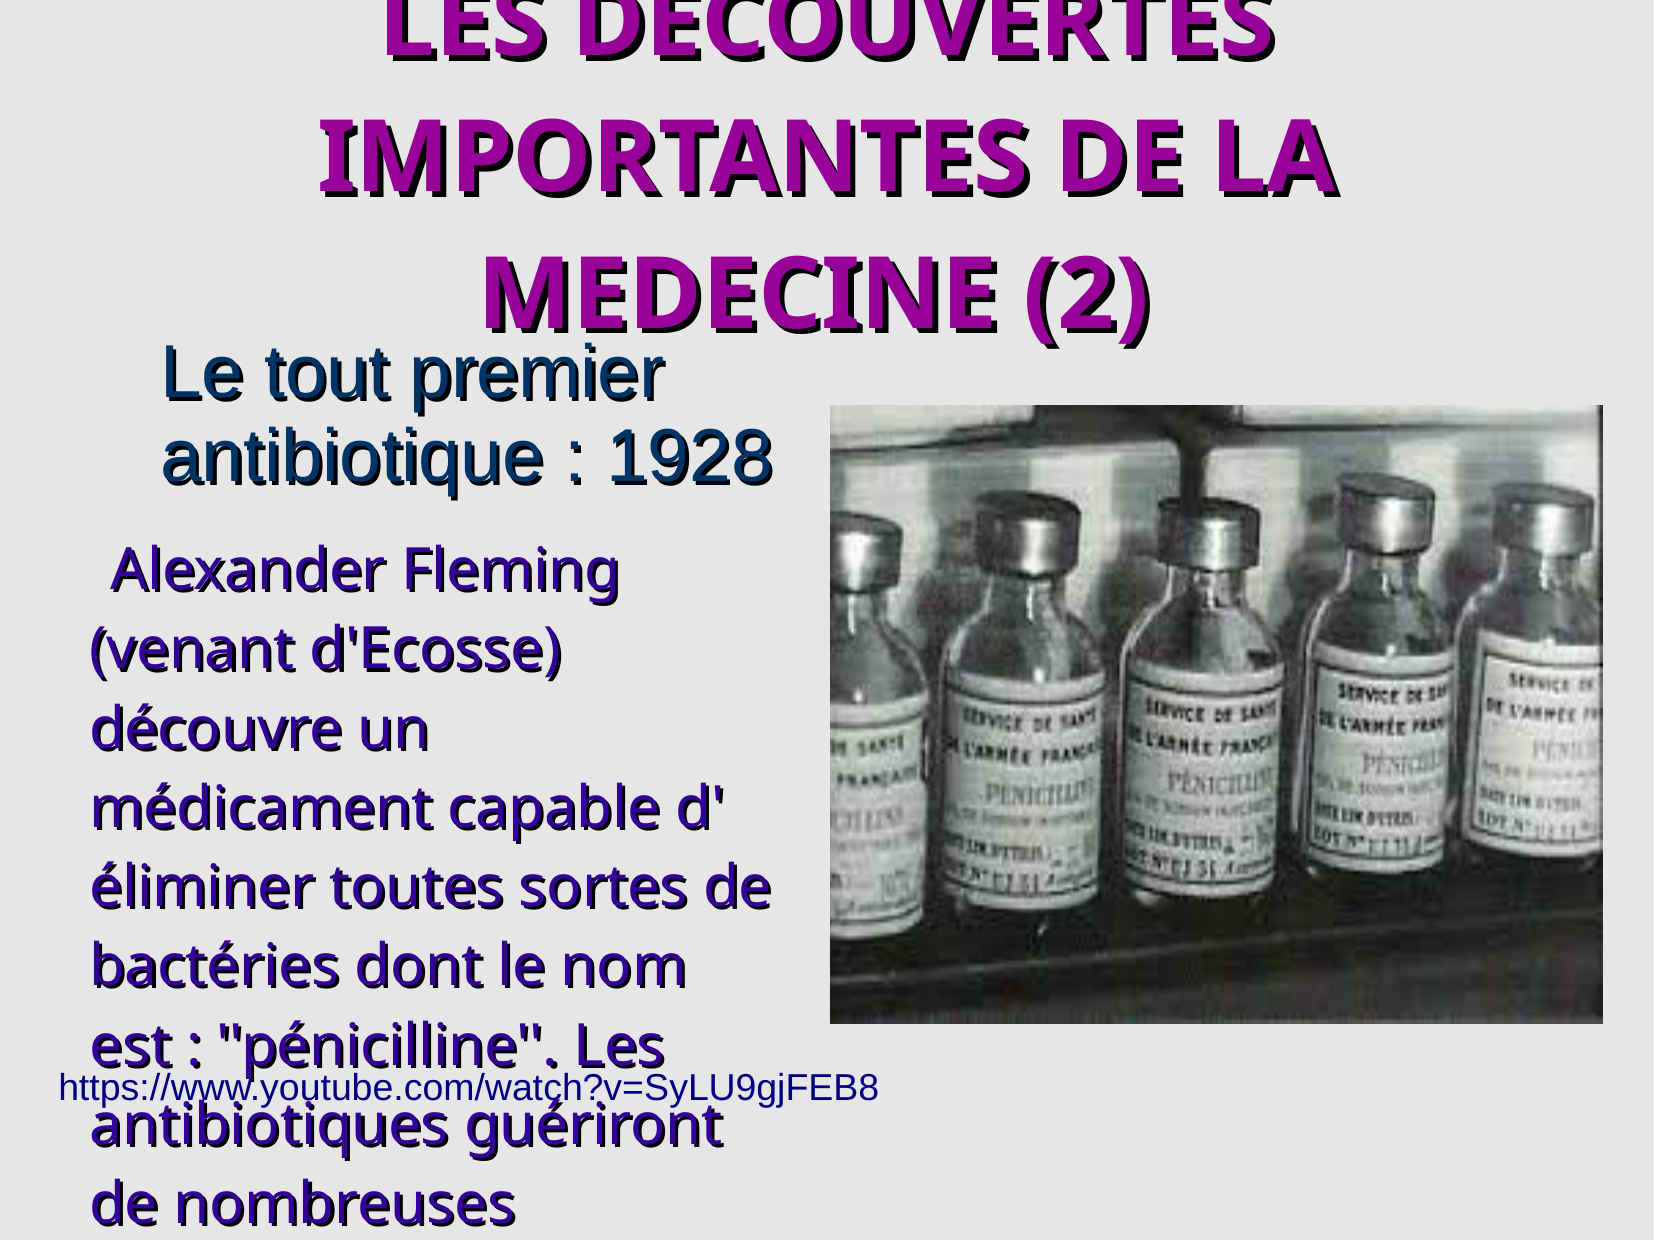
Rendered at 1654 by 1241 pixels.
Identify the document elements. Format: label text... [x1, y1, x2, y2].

title LES DECOUVERTES IMPORTANTES DE LA MEDECINE (2) [82, 32, 1571, 274]
list Le tout premier antibiotique : 1928 Alexander Fleming (venant d'Ecosse) découvre un médicament capable d' éliminer toutes sortes de bactéries dont le nom est : ''pénicilline''. Les antibiotiques guériront de nombreuses maladies. [89, 329, 785, 1058]
text_box https://www.youtube.com/watch?v=SyLU9gjFEB8 [43, 1058, 946, 1134]
list Le tout premier antibiotique : 1928 Alexander Fleming (venant d'Ecosse) découvre un médicament capable d' éliminer toutes sortes de bactéries dont le nom est : ''pénicilline''. Les antibiotiques guériront de nombreuses maladies. [89, 1134, 785, 1241]
picture [830, 405, 1603, 1024]
